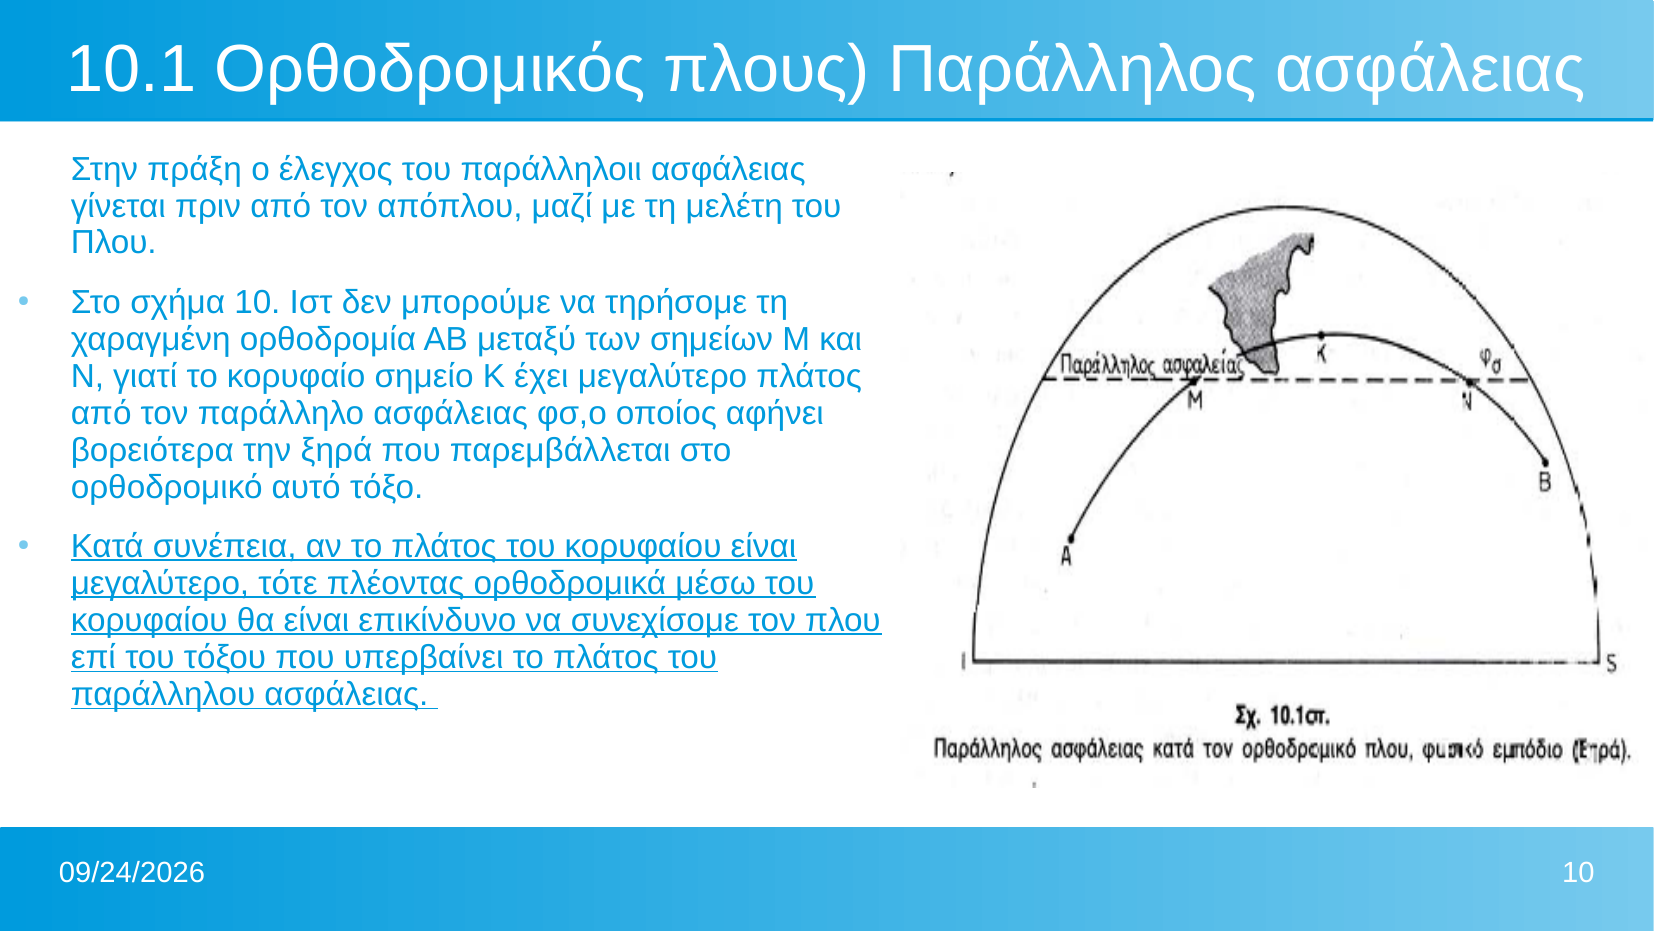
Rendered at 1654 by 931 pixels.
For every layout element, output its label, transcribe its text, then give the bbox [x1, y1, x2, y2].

list Στην πράξη o έλεγχος του παράλληλοιι ασφάλειας γίνεται πριν από τον απόπλου, μαζί με τη μελέτη του Πλου. Στο σχήμα 10. Ιστ δεν μπορούμε να τηρήσομε τη χαραγμένη ορθοδρομία ΑΒ μεταξύ των σημείων Μ και N, γιατί το κορυφαίο σημείο Κ έχει μεγαλύτερο πλάτος από τον παράλληλο ασφάλειας φσ,ο οποίος αφήνει βορειότερα την ξηρά που παρεμβάλλεται στο ορθοδρομικό αυτό τόξο. Κατά συνέπεια, αν το πλάτος του κορυφαίου είναι μεγαλύτερο, τότε πλέοντας ορθοδρομικά μέσω του κορυφαίου θα είναι επικίνδυνο να συνεχίσομε τον πλου επί του τόξου που υπερβαίνει το πλάτος του παράλληλου ασφάλειας. [0, 150, 901, 788]
title 10.1 Ορθοδρομικός πλους) Παράλληλος ασφάλειας [59, 29, 1595, 108]
picture [900, 172, 1651, 788]
